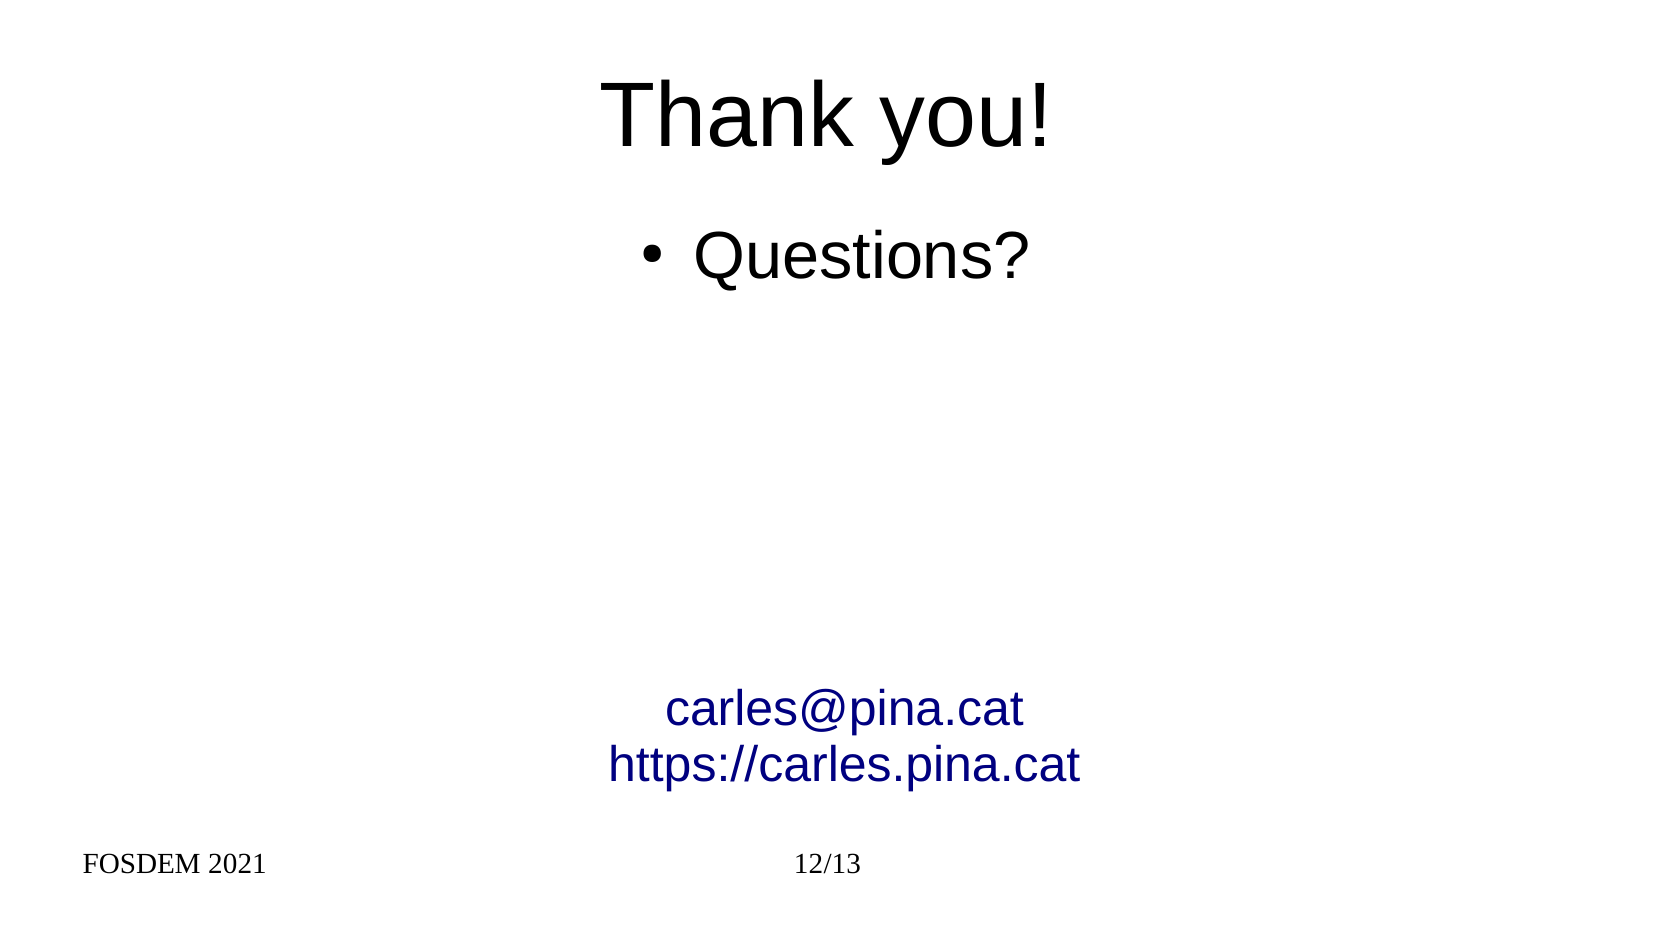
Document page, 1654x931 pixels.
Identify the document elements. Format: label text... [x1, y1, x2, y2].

list Questions? [82, 217, 1571, 308]
title Thank you! [82, 37, 1571, 193]
text_box carles@pina.cat https://carles.pina.cat [519, 673, 1170, 800]
